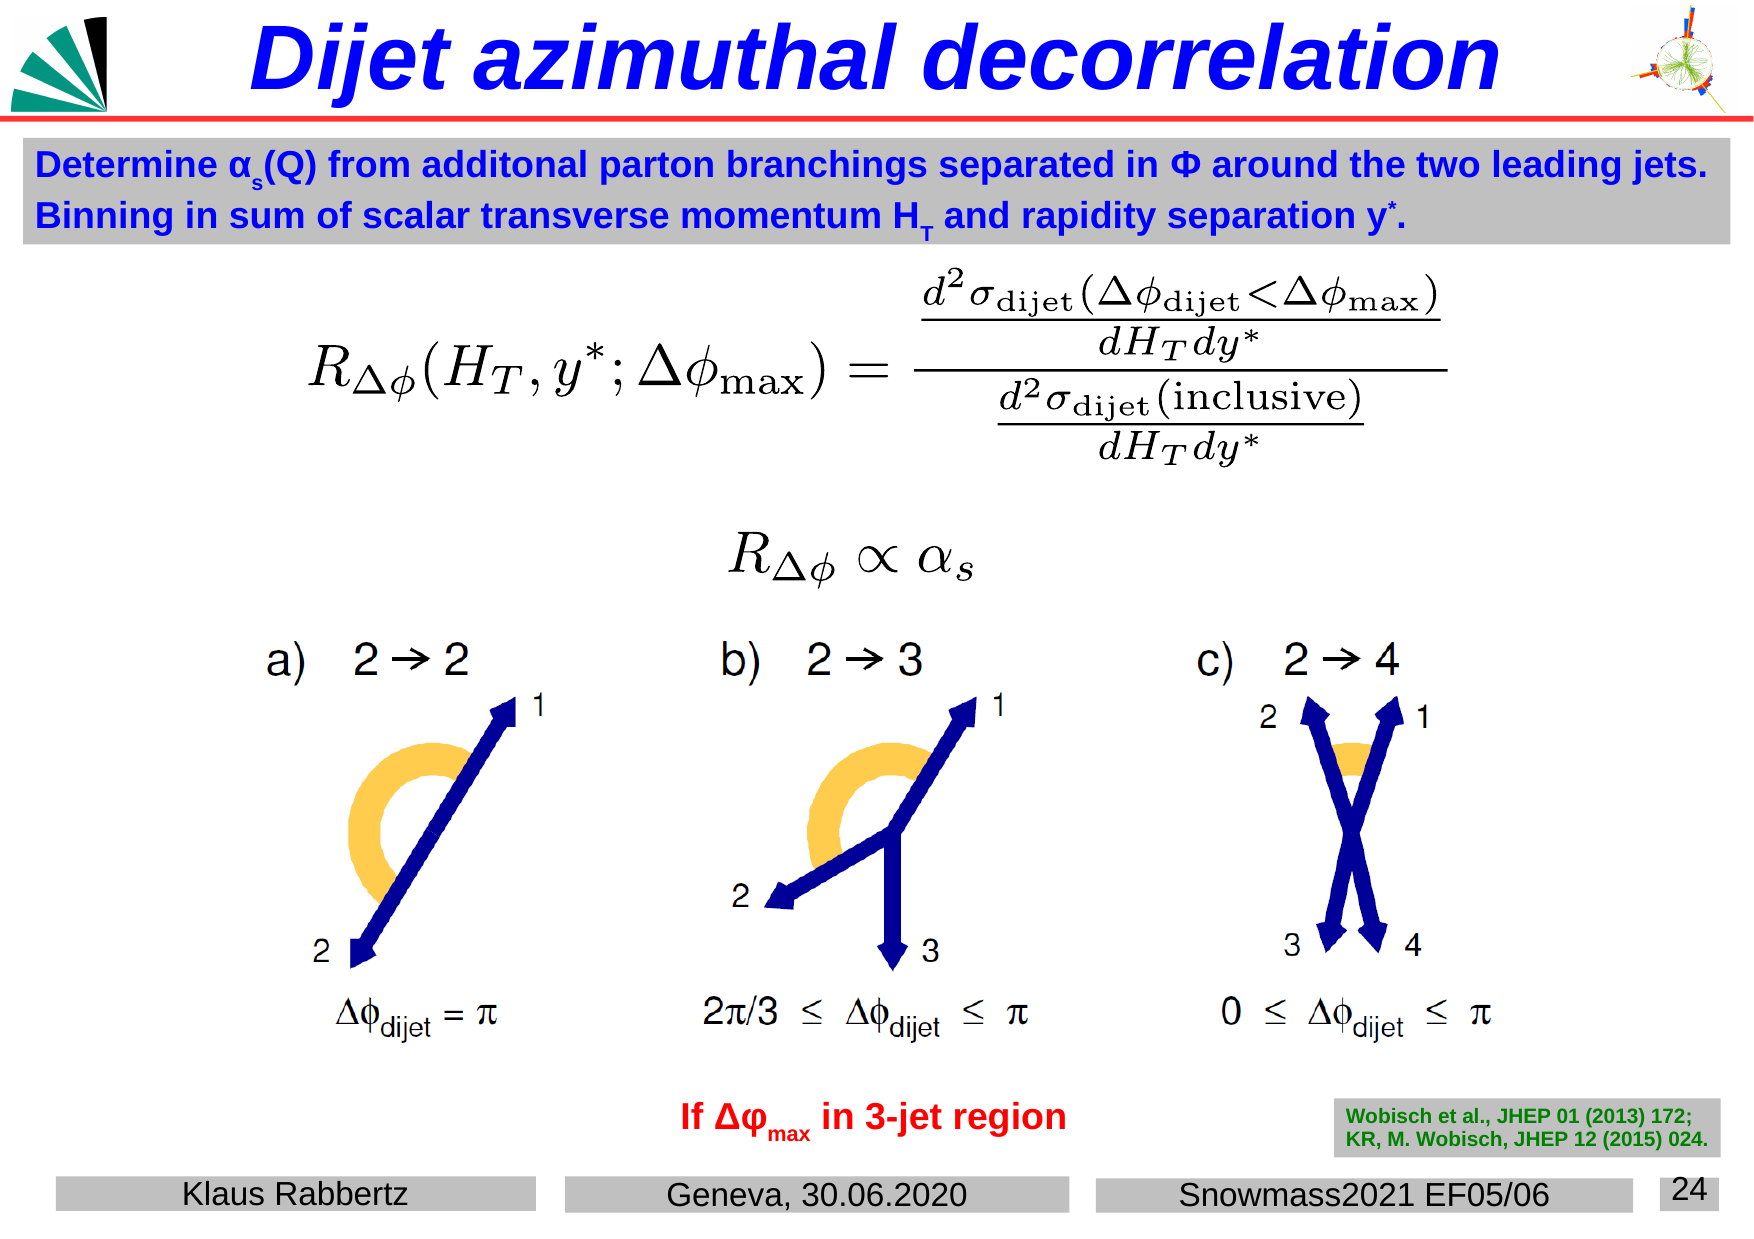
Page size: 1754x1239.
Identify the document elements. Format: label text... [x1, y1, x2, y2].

picture [1631, 5, 1739, 113]
picture [255, 629, 1499, 1046]
text_box [305, 267, 1448, 468]
text_box Wobisch et al., JHEP 01 (2013) 172; KR, M. Wobisch, JHEP 12 (2015) 024. [1334, 1098, 1721, 1158]
text_box If Δφmax in 3-jet region [668, 1089, 1090, 1153]
title Dijet azimuthal decorrelation [124, 0, 1630, 116]
picture [11, 17, 107, 113]
text_box Determine αs(Q) from additonal parton branchings separated in Φ around the two leading jets. Binning in sum of scalar transverse momentum HT and rapidity separation y*. [23, 137, 1731, 245]
text_box [725, 531, 976, 589]
